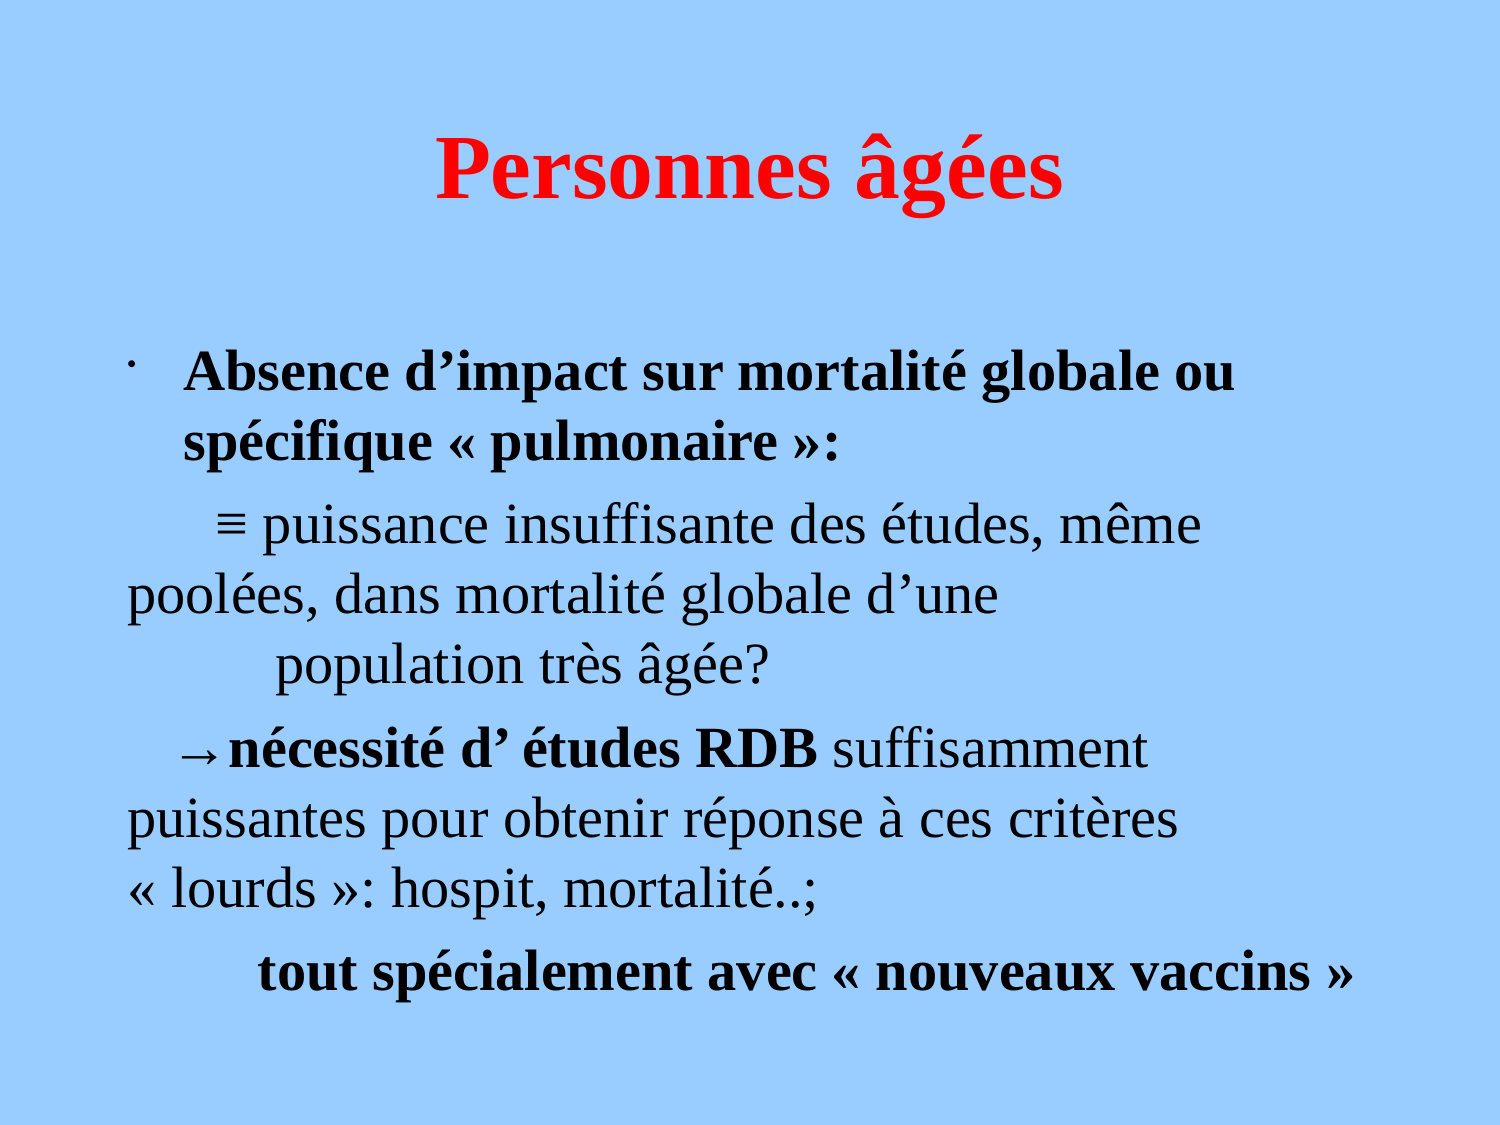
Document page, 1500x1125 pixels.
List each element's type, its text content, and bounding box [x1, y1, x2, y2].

list Absence d’impact sur mortalité globale ou spécifique « pulmonaire »: ≡ puissance insuffisante des études, même poolées, dans mortalité globale d’une population très âgée? →nécessité d’ études RDB suffisamment puissantes pour obtenir réponse à ces critères « lourds »: hospit, mortalité..; tout spécialement avec « nouveaux vaccins » [112, 324, 1388, 1000]
title Personnes âgées [112, 99, 1388, 288]
